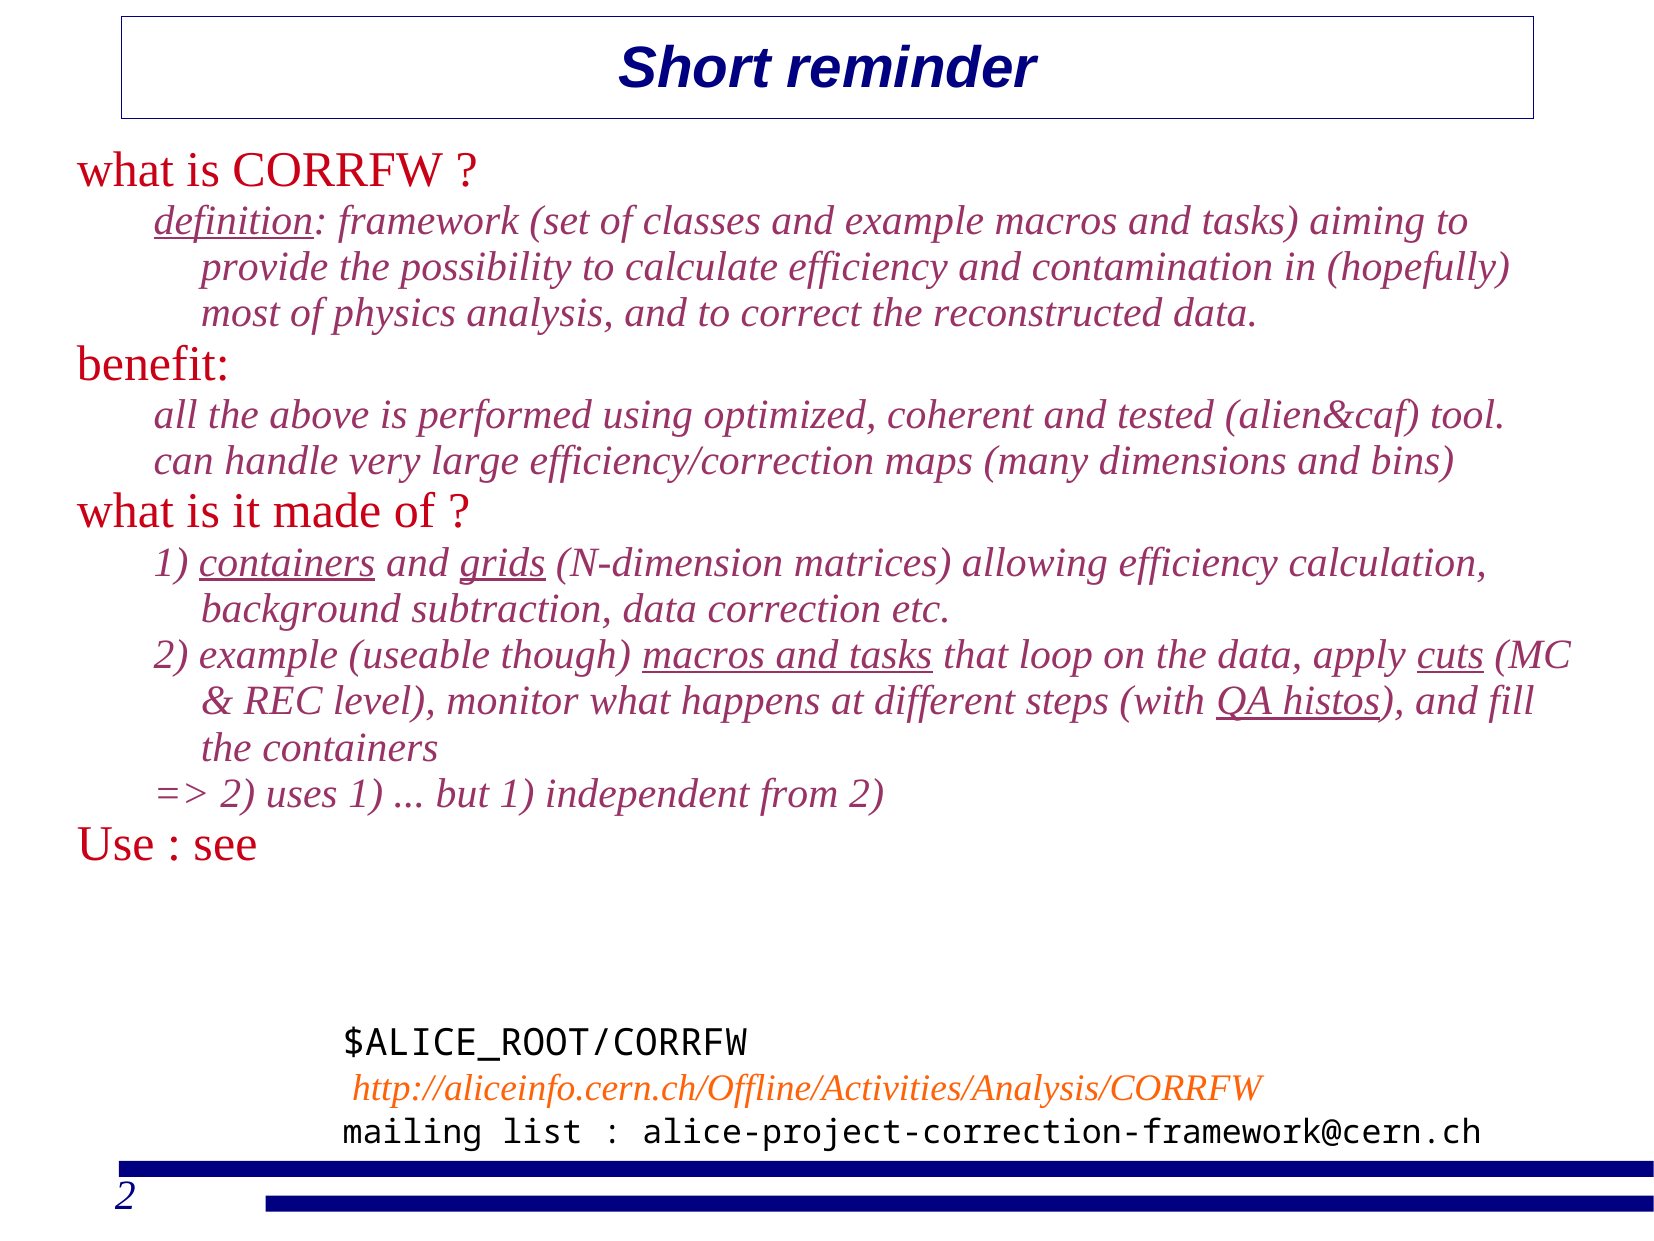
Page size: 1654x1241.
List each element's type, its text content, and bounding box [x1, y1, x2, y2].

list what is CORRFW ? definition: framework (set of classes and example macros and tasks) aiming to provide the possibility to calculate efficiency and contamination in (hopefully) most of physics analysis, and to correct the reconstructed data. benefit: all the above is performed using optimized, coherent and tested (alien&caf) tool. can handle very large efficiency/correction maps (many dimensions and bins) what is it made of ? 1) containers and grids (N-dimension matrices) allowing efficiency calculation, background subtraction, data correction etc. 2) example (useable though) macros and tasks that loop on the data, apply cuts (MC & REC level), monitor what happens at different steps (with QA histos), and fill the containers => 2) uses 1) ... but 1) independent from 2) Use : see [59, 141, 1595, 1097]
text_box $ALICE_ROOT/CORRFW http://aliceinfo.cern.ch/Offline/Activities/Analysis/CORRFW mailing list : alice-project-correction-framework@cern.ch [324, 1015, 1625, 1157]
title Short reminder [121, 16, 1534, 119]
